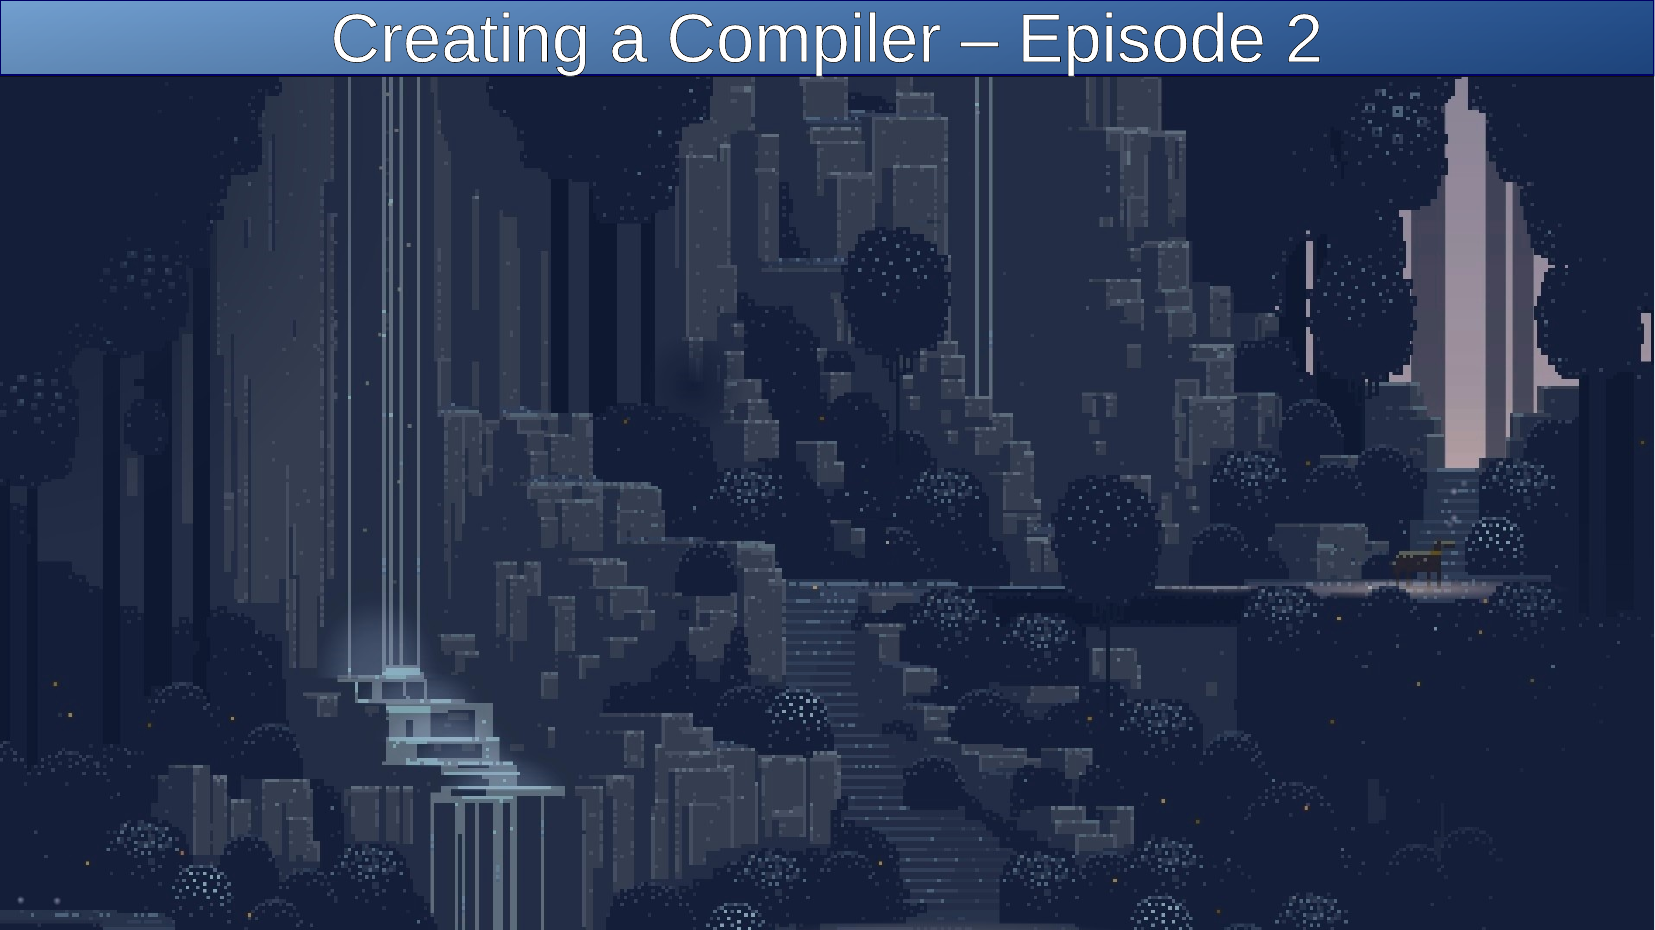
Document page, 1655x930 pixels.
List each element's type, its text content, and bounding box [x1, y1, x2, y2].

picture [0, 77, 1655, 930]
title Creating a Compiler – Episode 2 [0, 0, 1655, 76]
